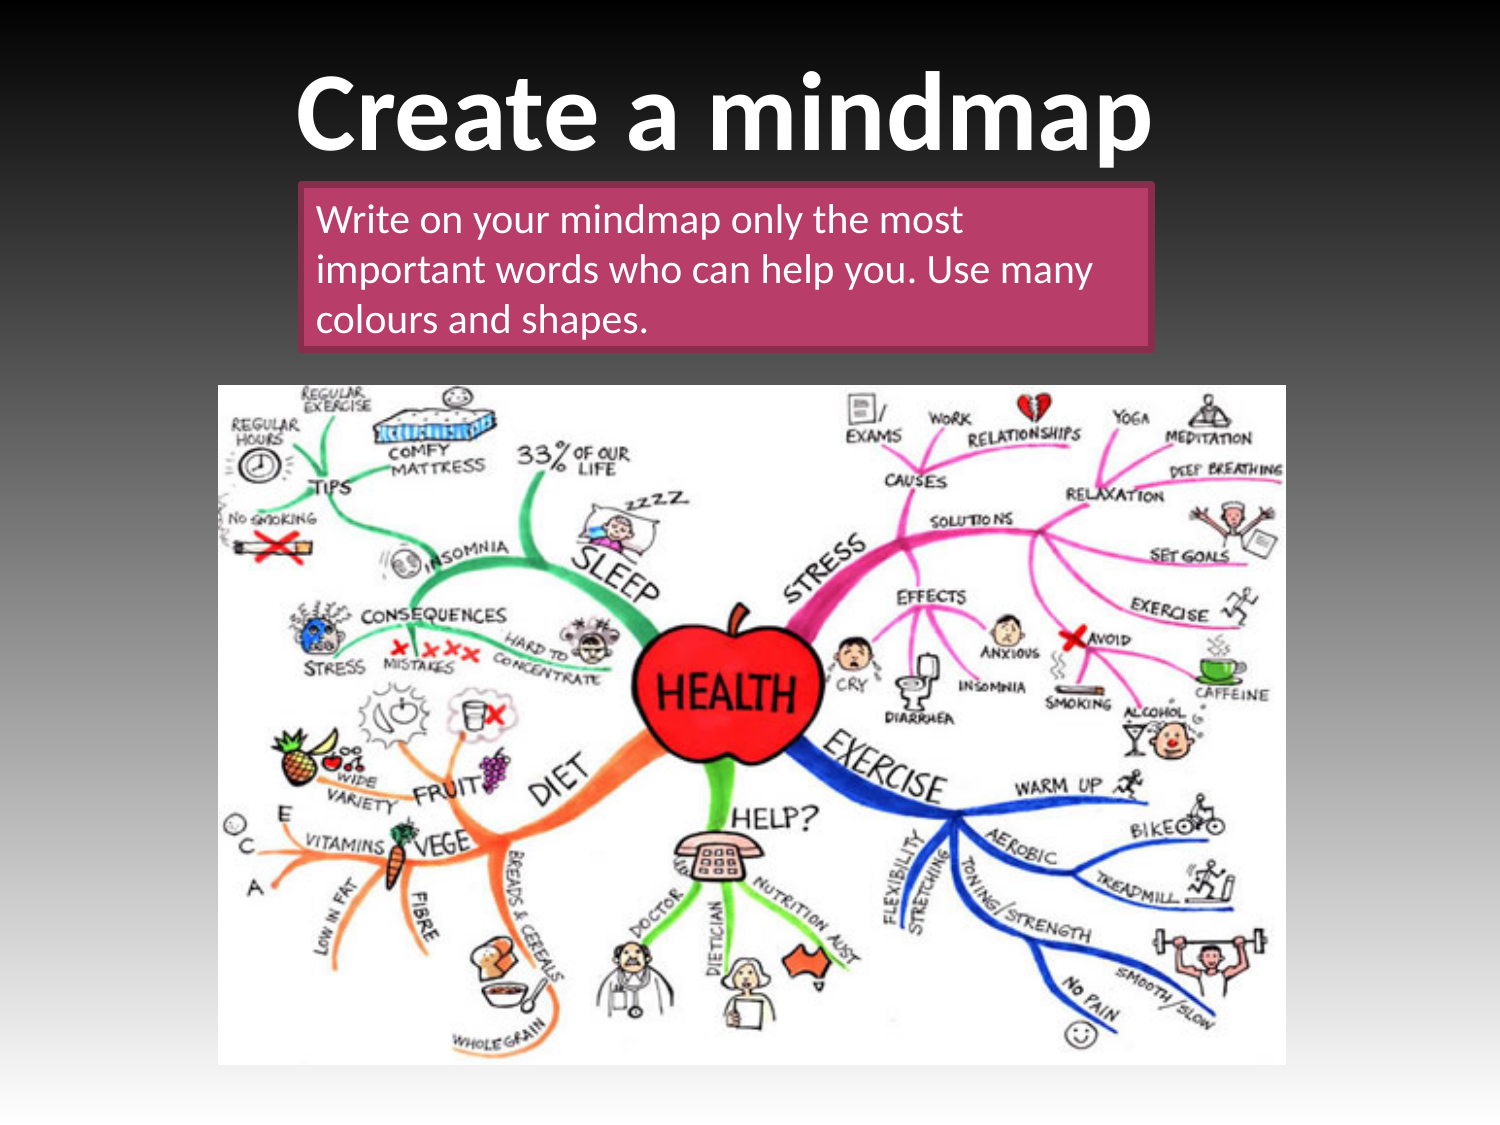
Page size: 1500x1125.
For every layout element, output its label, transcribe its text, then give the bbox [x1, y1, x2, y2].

picture [218, 385, 1286, 1065]
text_box Create a mindmap [281, 30, 1195, 181]
text_box Write on your mindmap only the most important words who can help you. Use many colours and shapes. [301, 184, 1152, 350]
